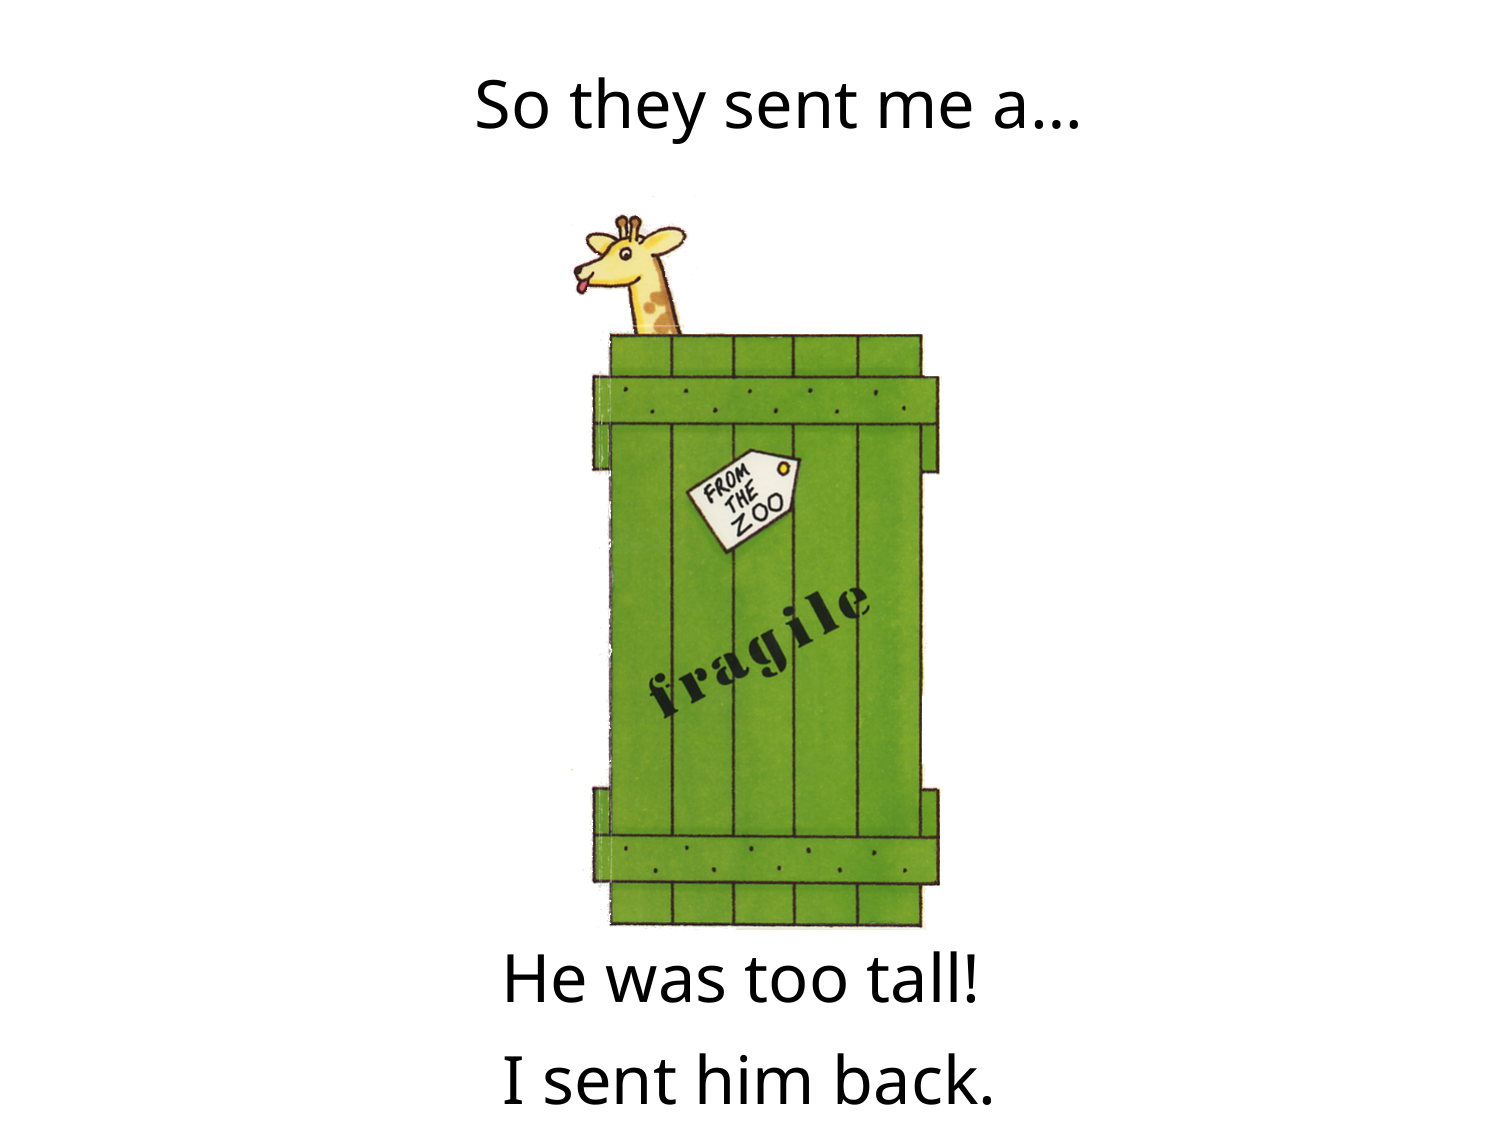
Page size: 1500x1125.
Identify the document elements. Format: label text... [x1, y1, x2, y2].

text_box He was too tall! [466, 928, 1034, 1025]
picture [560, 196, 955, 928]
text_box So they sent me a… [336, 54, 1223, 151]
text_box I sent him back. [466, 1029, 1034, 1125]
